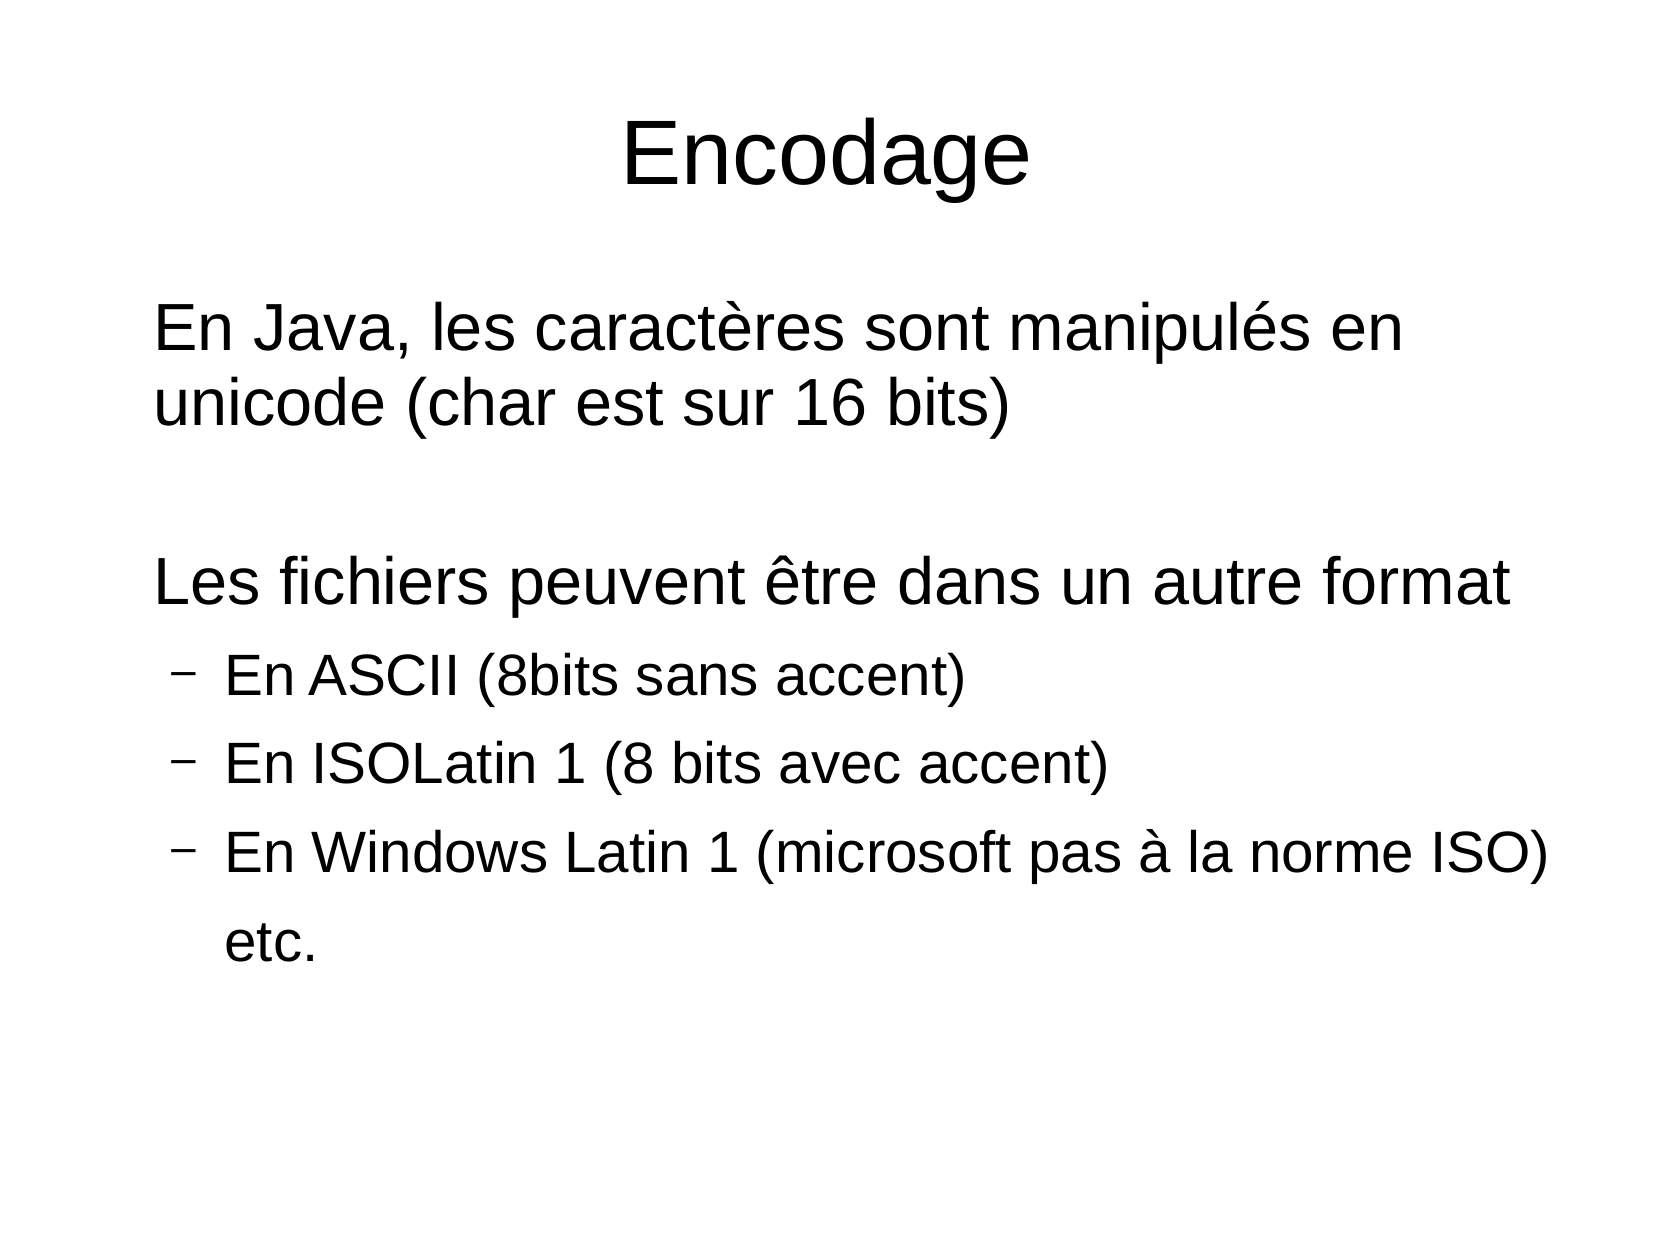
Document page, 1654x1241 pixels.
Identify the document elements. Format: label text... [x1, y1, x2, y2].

title Encodage [82, 49, 1571, 257]
list En Java, les caractères sont manipulés en unicode (char est sur 16 bits) Les fichiers peuvent être dans un autre format En ASCII (8bits sans accent) En ISOLatin 1 (8 bits avec accent) En Windows Latin 1 (microsoft pas à la norme ISO) etc. [82, 290, 1571, 1010]
